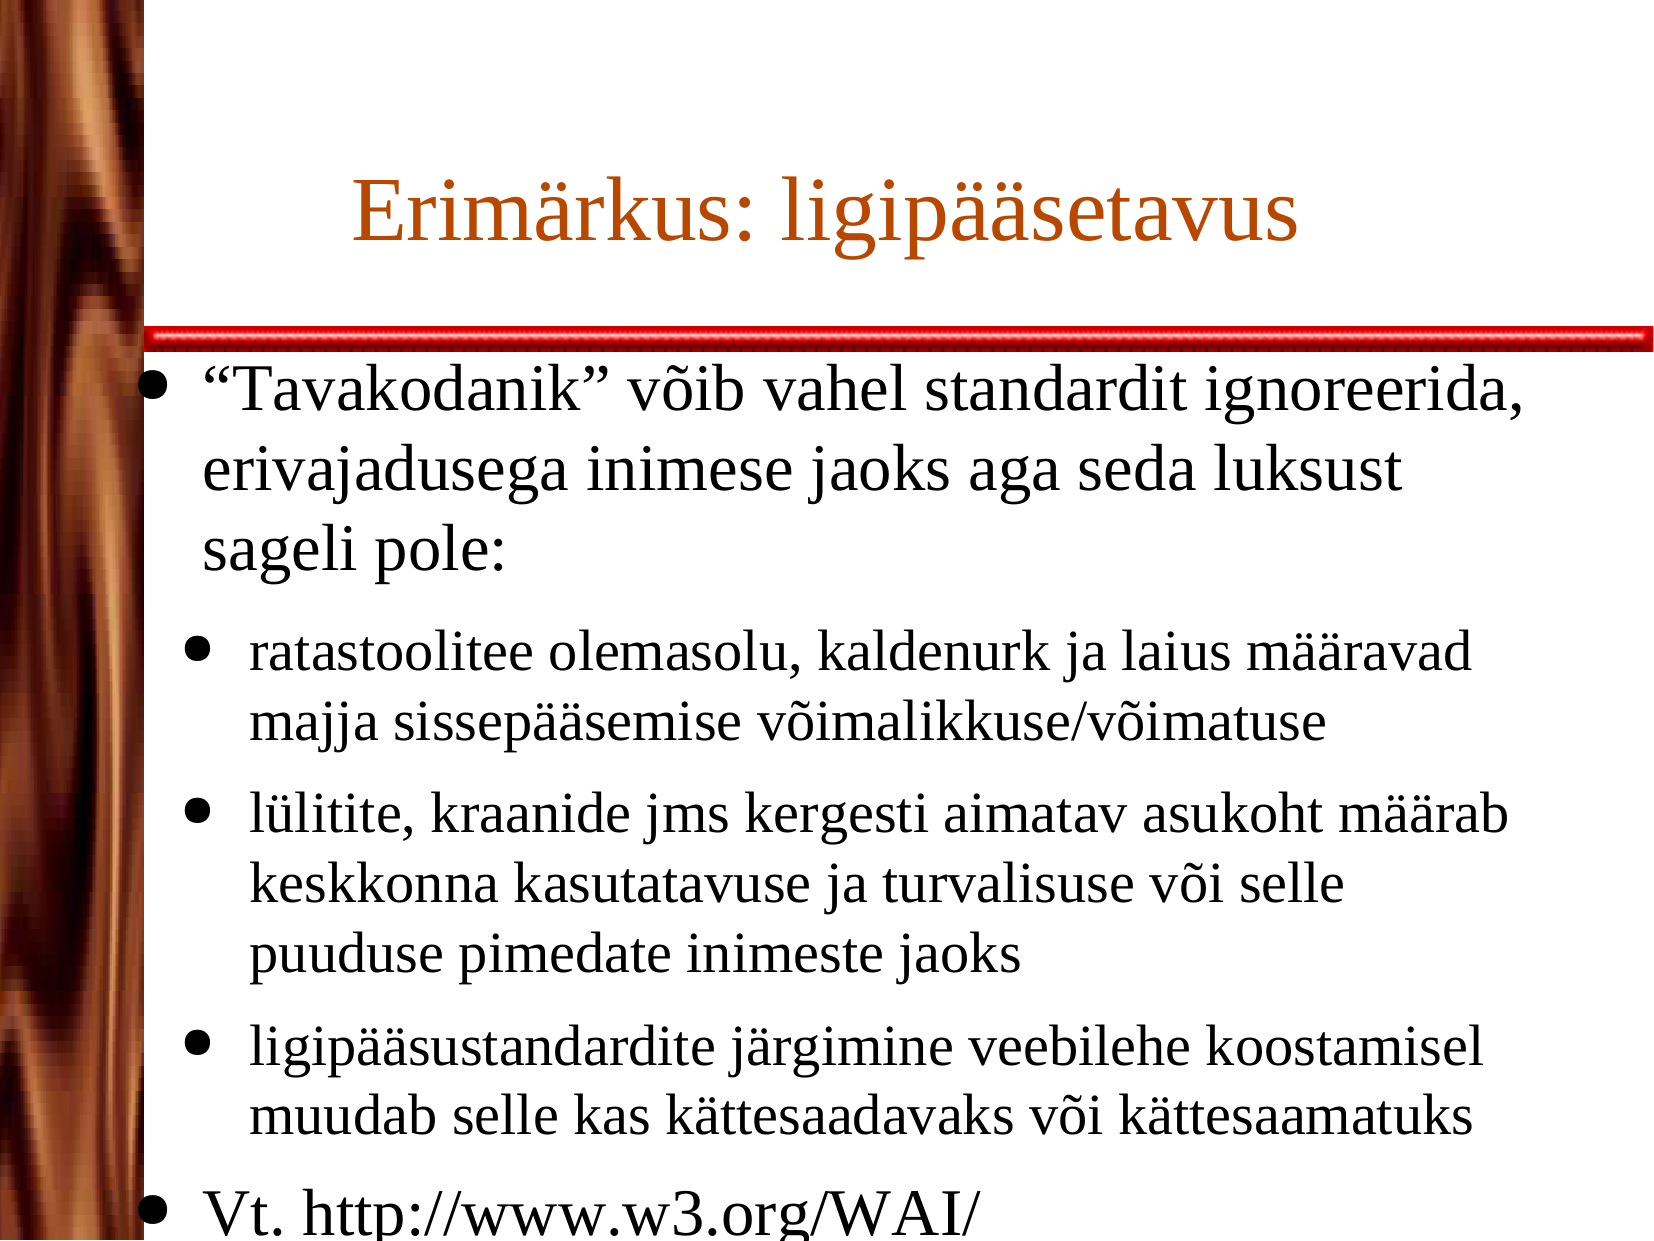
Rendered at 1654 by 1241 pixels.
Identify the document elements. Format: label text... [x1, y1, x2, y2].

list “Tavakodanik” võib vahel standardit ignoreerida, erivajadusega inimese jaoks aga seda luksust sageli pole: ratastoolitee olemasolu, kaldenurk ja laius määravad majja sissepääsemise võimalikkuse/võimatuse lülitite, kraanide jms kergesti aimatav asukoht määrab keskkonna kasutatavuse ja turvalisuse või selle puuduse pimedate inimeste jaoks ligipääsustandardite järgimine veebilehe koostamisel muudab selle kas kättesaadavaks või kättesaamatuks Vt. http://www.w3.org/WAI/ [121, 344, 1532, 1241]
picture [0, 0, 1654, 1240]
title Erimärkus: ligipääsetavus [121, 98, 1532, 314]
